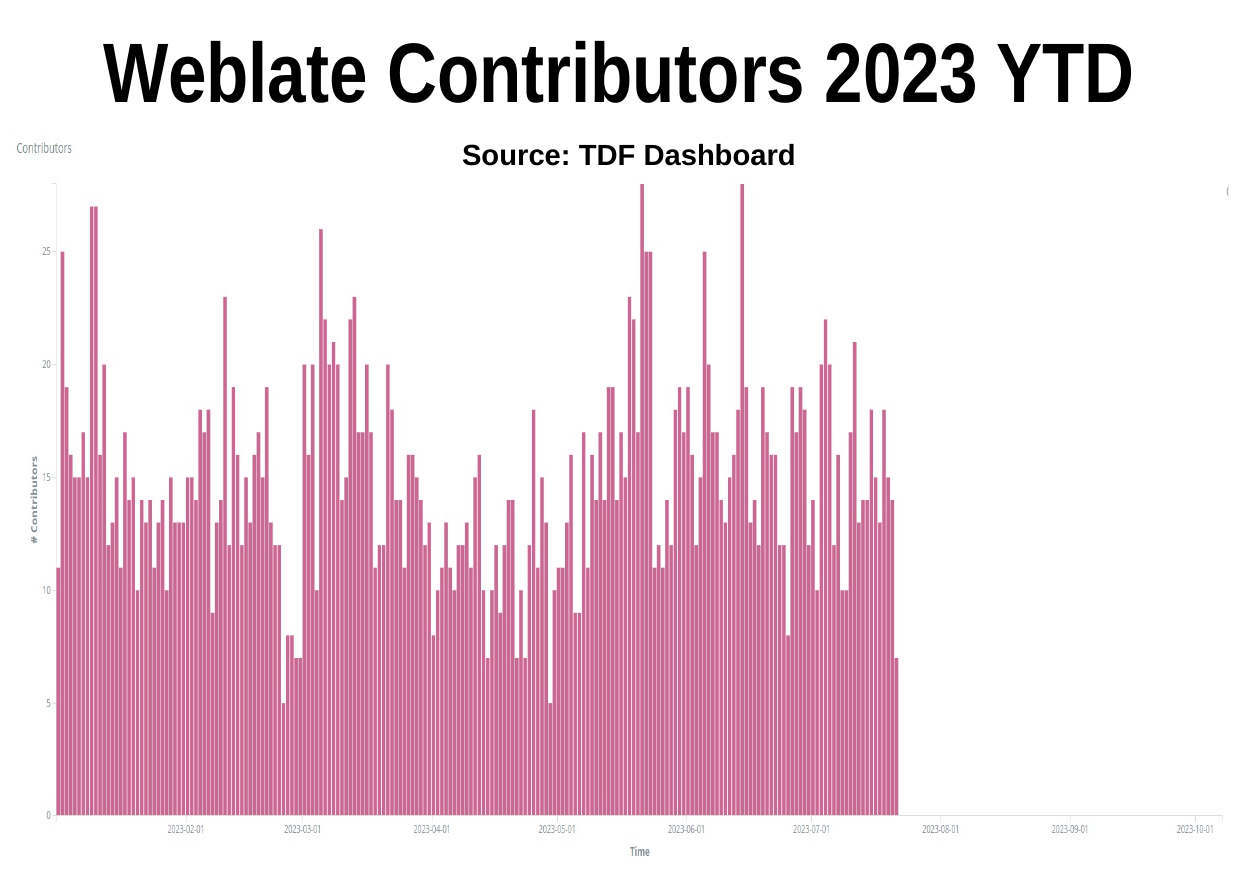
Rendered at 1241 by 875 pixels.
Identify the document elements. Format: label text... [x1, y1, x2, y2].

picture [11, 132, 1229, 863]
title Weblate Contributors 2023 YTD [11, 12, 1229, 132]
text_box Source: TDF Dashboard [447, 131, 812, 185]
